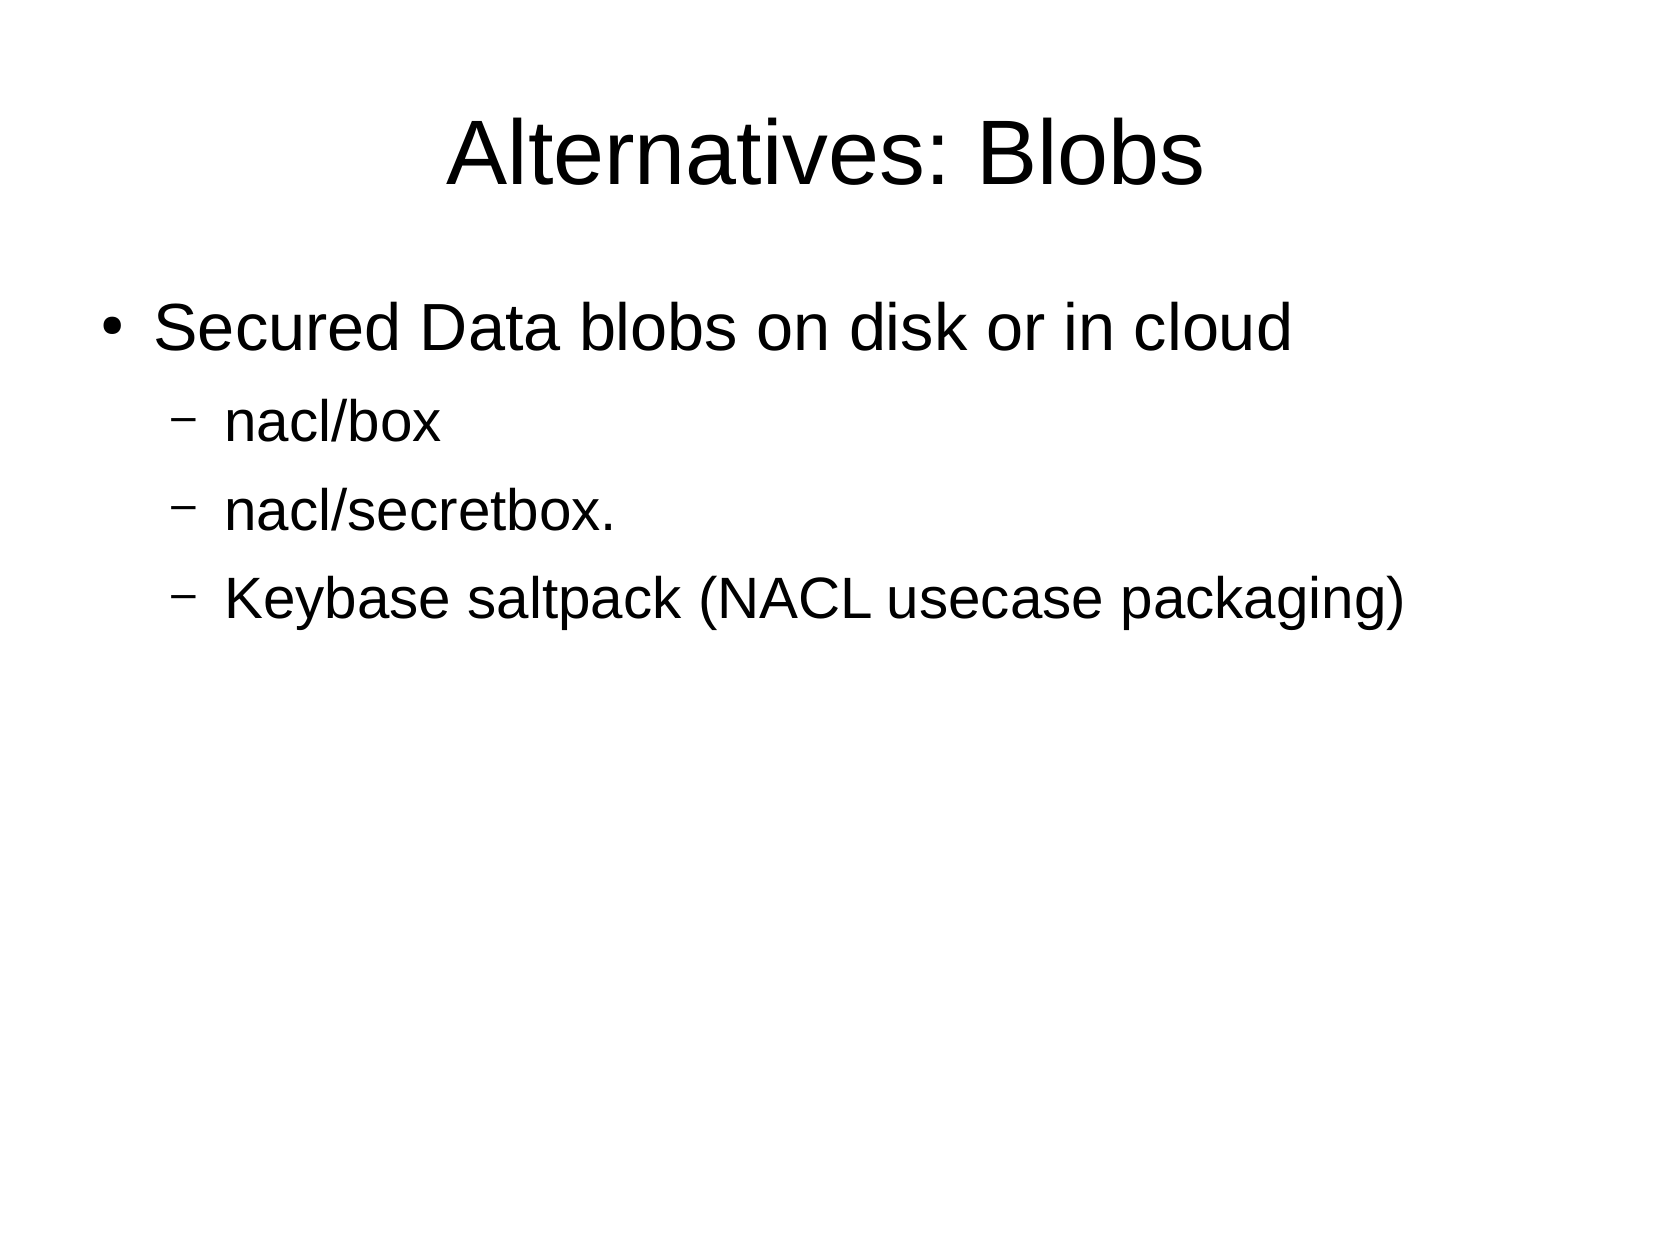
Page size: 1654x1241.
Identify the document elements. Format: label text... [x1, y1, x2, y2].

list Secured Data blobs on disk or in cloud nacl/box nacl/secretbox. Keybase saltpack (NACL usecase packaging) [82, 290, 1571, 1010]
title Alternatives: Blobs [82, 49, 1571, 257]
